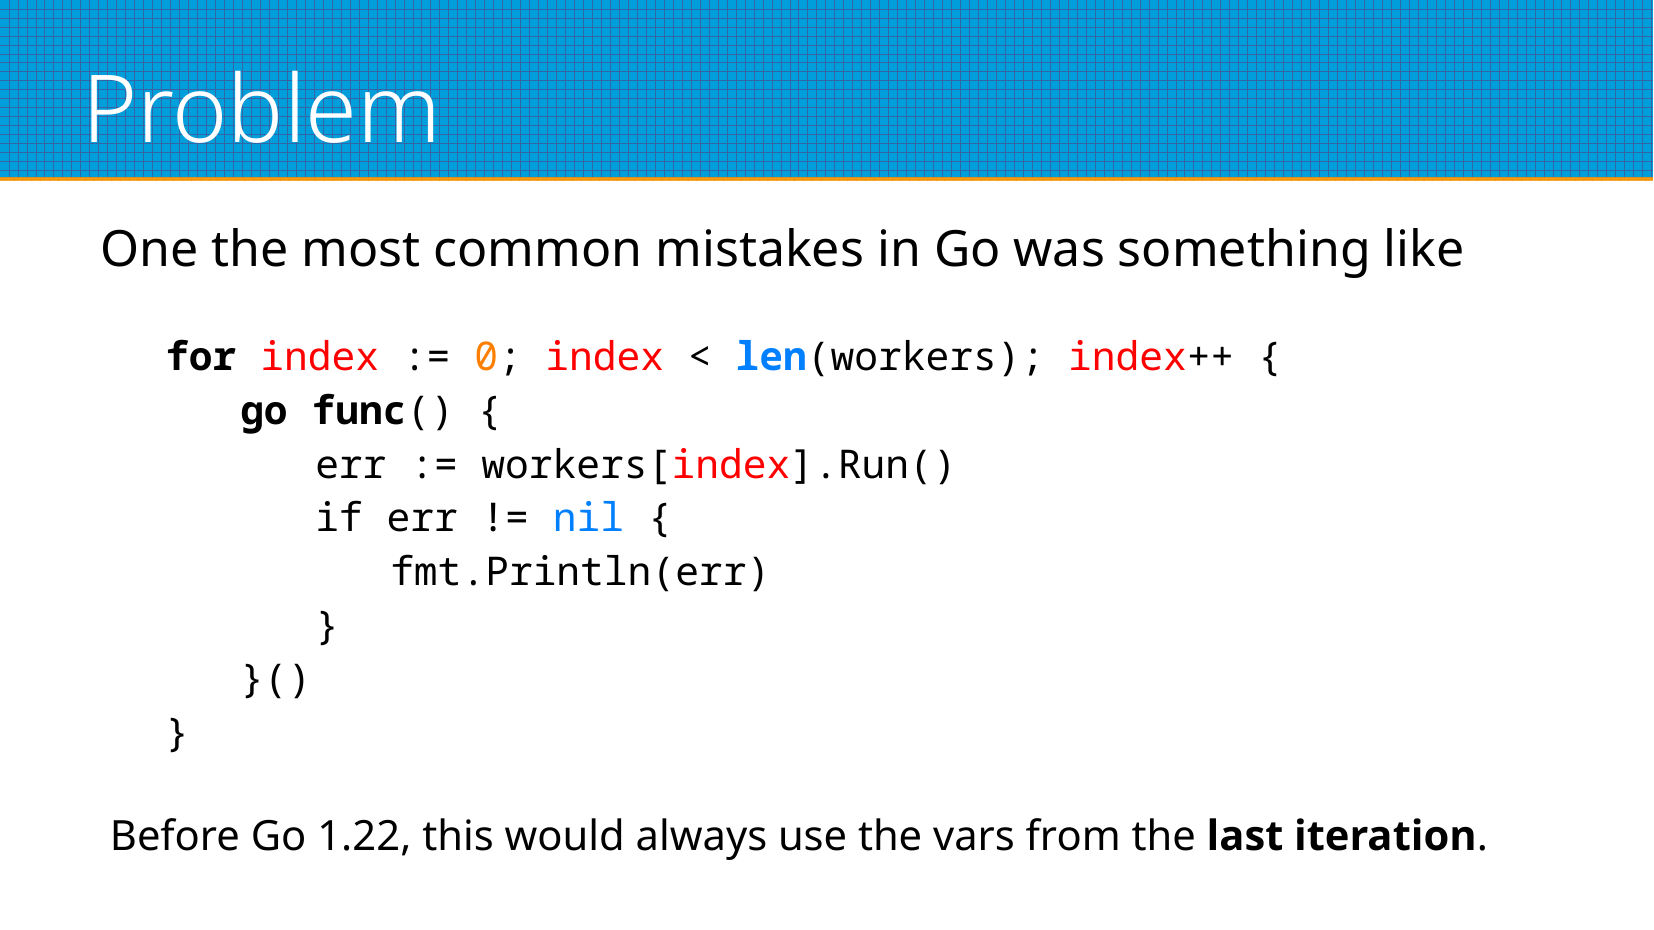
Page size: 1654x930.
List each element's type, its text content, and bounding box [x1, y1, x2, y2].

text_box Before Go 1.22, this would always use the vars from the last iteration. [103, 743, 1576, 926]
title Problem [82, 14, 1571, 171]
text_box for index := 0; index < len(workers); index++ { go func() { err := workers[index].Run() if err != nil { fmt.Println(err) } }() } [159, 322, 1388, 743]
list One the most common mistakes in Go was something like [29, 213, 1609, 352]
